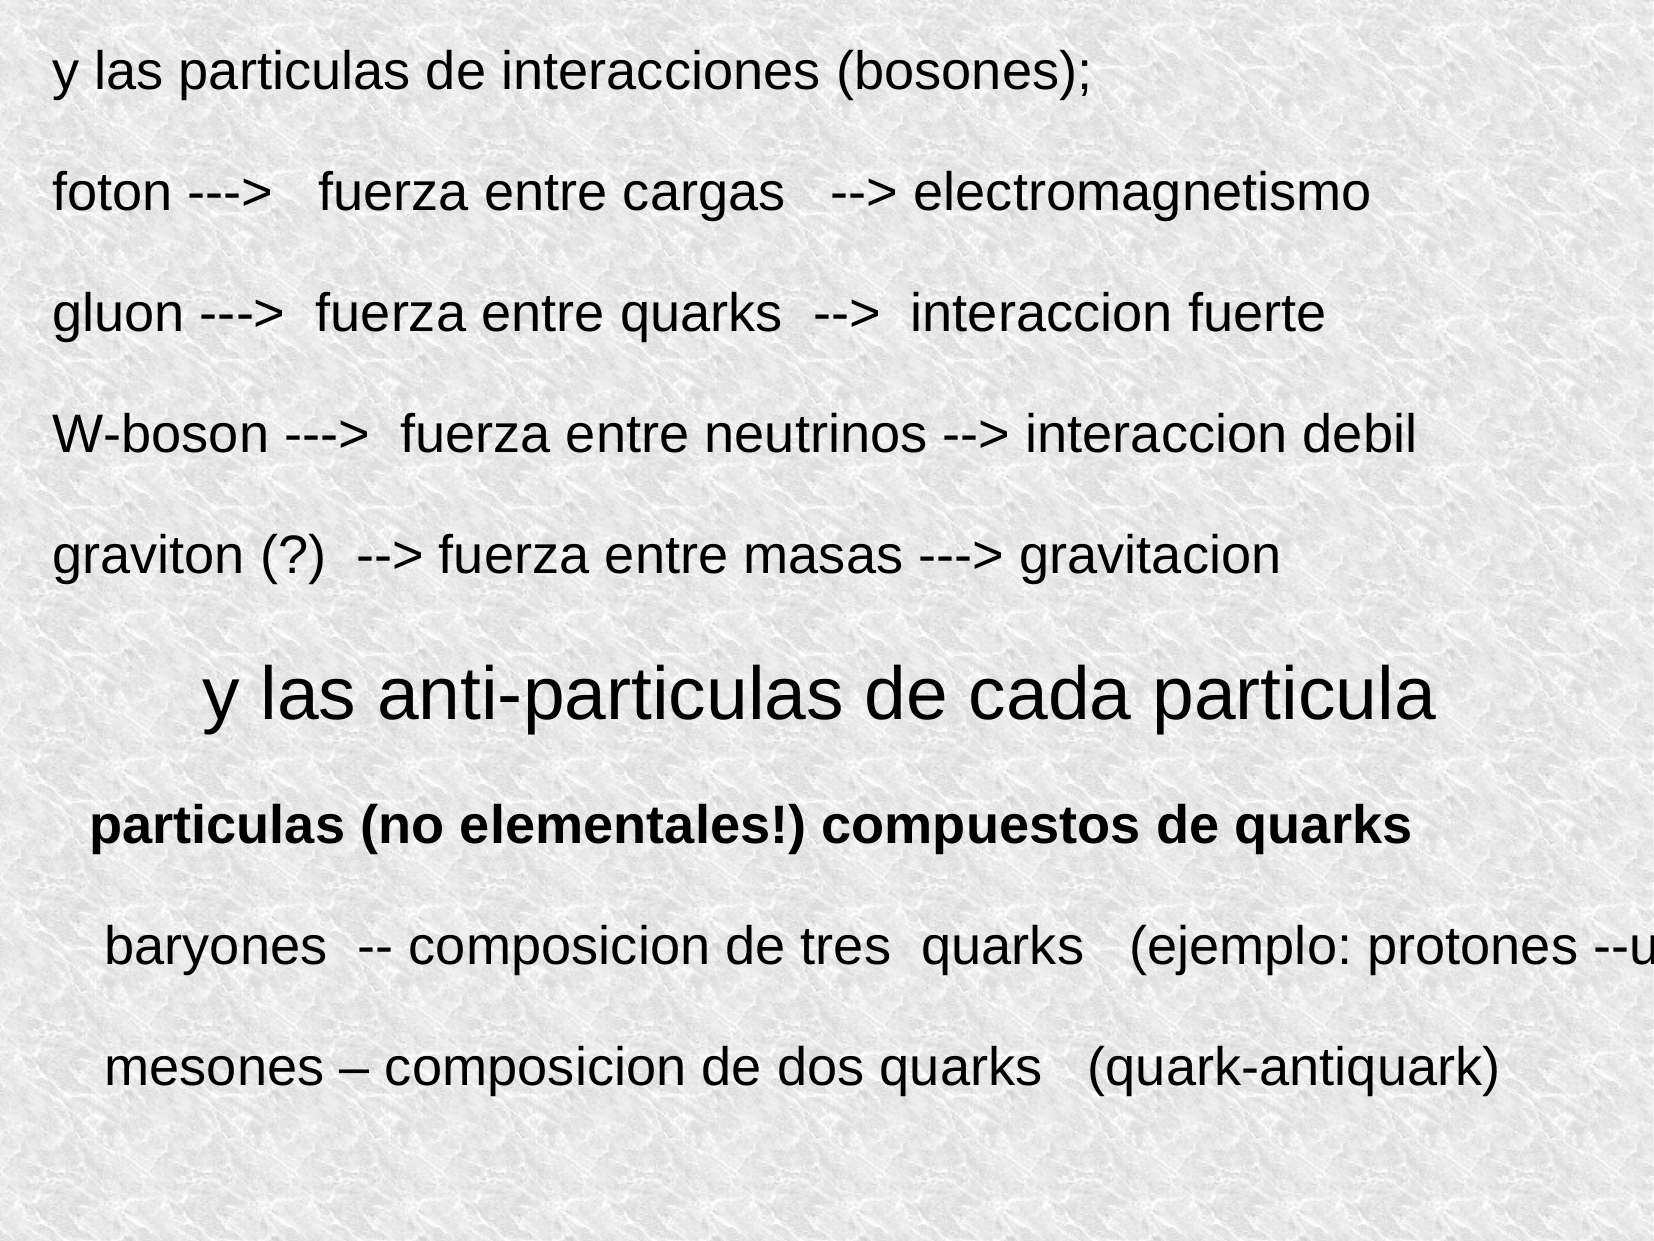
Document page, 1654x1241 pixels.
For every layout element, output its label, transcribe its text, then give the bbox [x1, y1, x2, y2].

text_box [450, 410, 490, 471]
text_box y las particulas de interacciones (bosones); foton ---> fuerza entre cargas --> electromagnetismo gluon ---> fuerza entre quarks --> interaccion fuerte W-boson ---> fuerza entre neutrinos --> interaccion debil graviton (?) --> fuerza entre masas ---> gravitacion [37, 33, 1321, 638]
text_box y las anti-particulas de cada particula [187, 644, 1349, 751]
text_box particulas (no elementales!) compuestos de quarks baryones -- composicion de tres quarks (ejemplo: protones --uup) mesones – composicion de dos quarks (quark-antiquark) [74, 786, 1594, 1201]
picture [0, 0, 1654, 1241]
